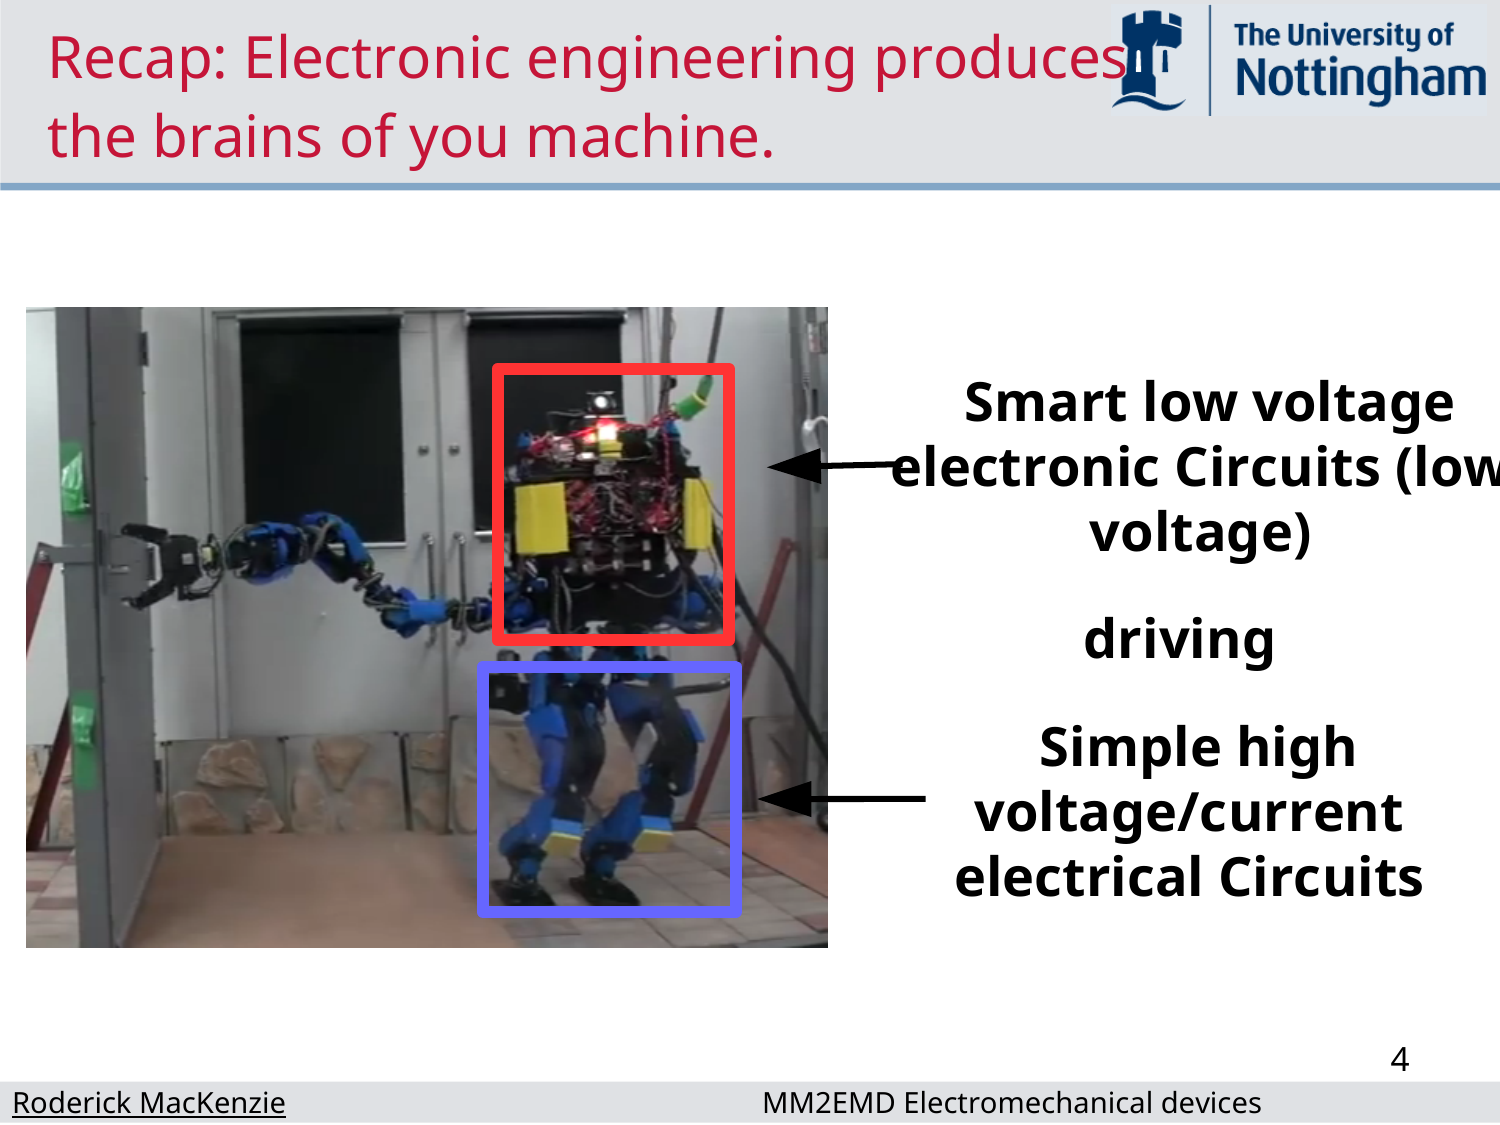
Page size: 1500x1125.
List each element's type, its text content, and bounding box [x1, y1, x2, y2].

text_box driving [881, 597, 1460, 678]
title Recap: Electronic engineering produces the brains of you machine. [32, 20, 1146, 172]
text_box Simple high voltage/current electrical Circuits [900, 705, 1479, 916]
text_box Smart low voltage electronic Circuits (low voltage) [860, 360, 1500, 570]
picture [26, 307, 828, 948]
picture [1111, 4, 1487, 116]
text_box <number> [1375, 1030, 1500, 1101]
